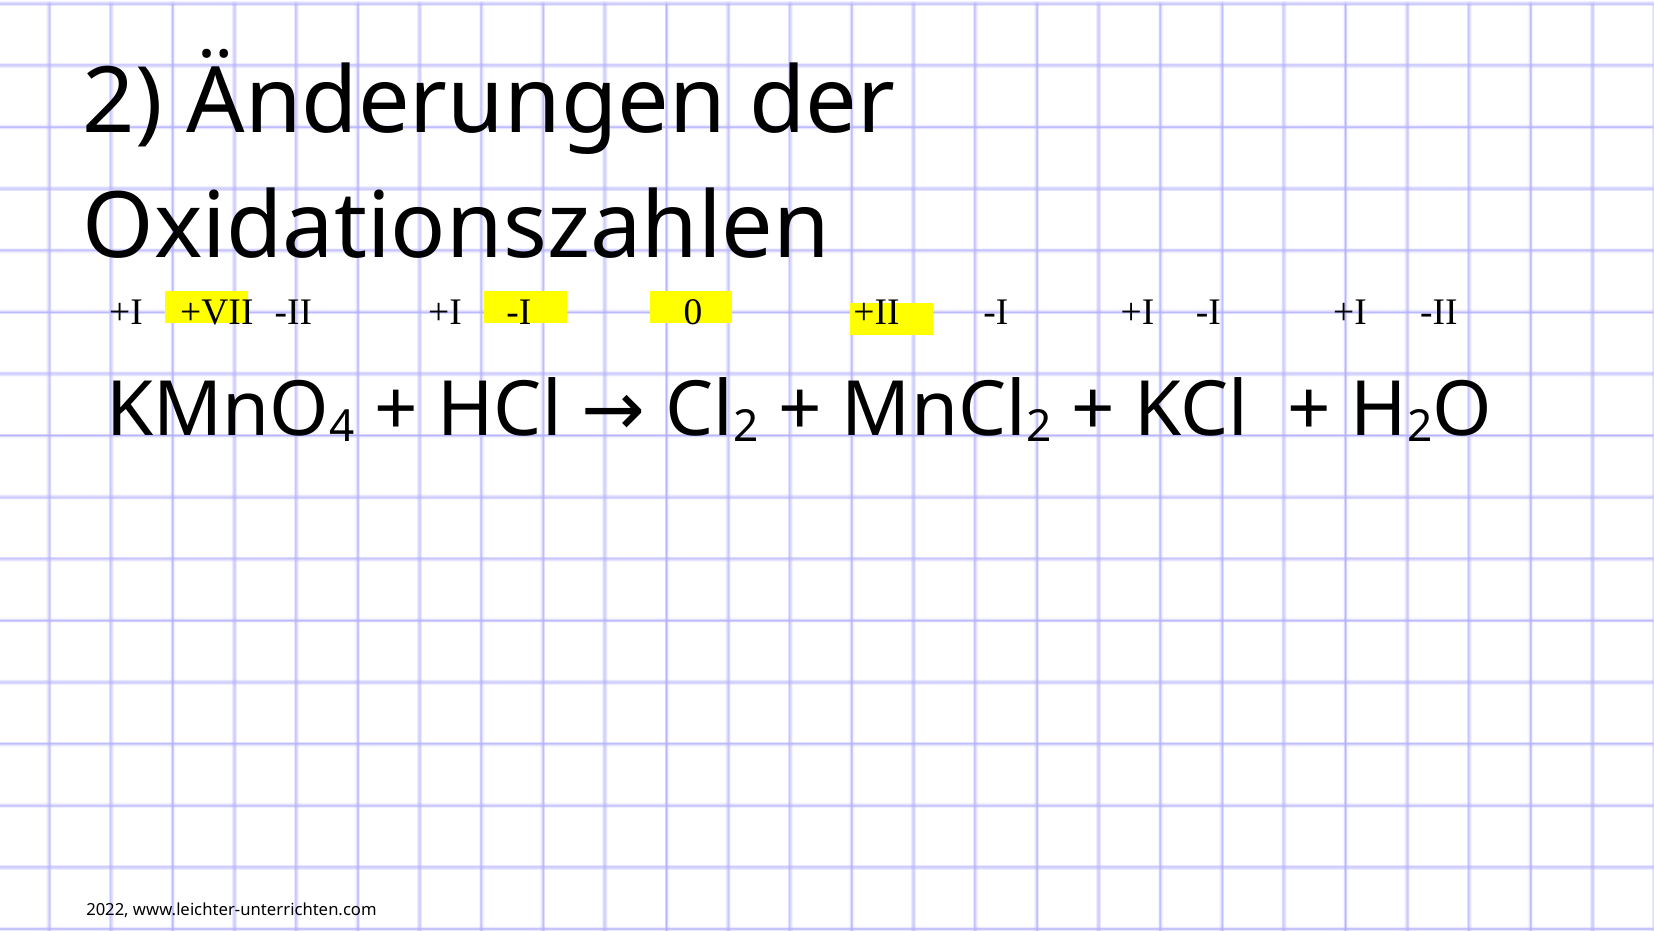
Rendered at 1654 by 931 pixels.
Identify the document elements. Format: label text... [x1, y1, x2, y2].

list KMnO4 + HCl → Cl2 + MnCl2 + KCl + H2O [106, 354, 1619, 485]
text_box -I [968, 283, 1032, 352]
text_box +I [413, 283, 477, 352]
picture [0, 0, 1654, 931]
text_box +I [1318, 283, 1382, 352]
text_box +II [838, 283, 922, 355]
text_box +I [1105, 283, 1170, 352]
text_box -I [491, 283, 556, 352]
text_box -II [259, 283, 343, 355]
text_box -II [1405, 283, 1489, 355]
text_box 0 [668, 283, 733, 352]
text_box +VII [165, 283, 272, 343]
text_box +I [94, 283, 158, 352]
text_box -I [1181, 283, 1245, 352]
title 2) Änderungen der Oxidationszahlen [82, 82, 1571, 238]
